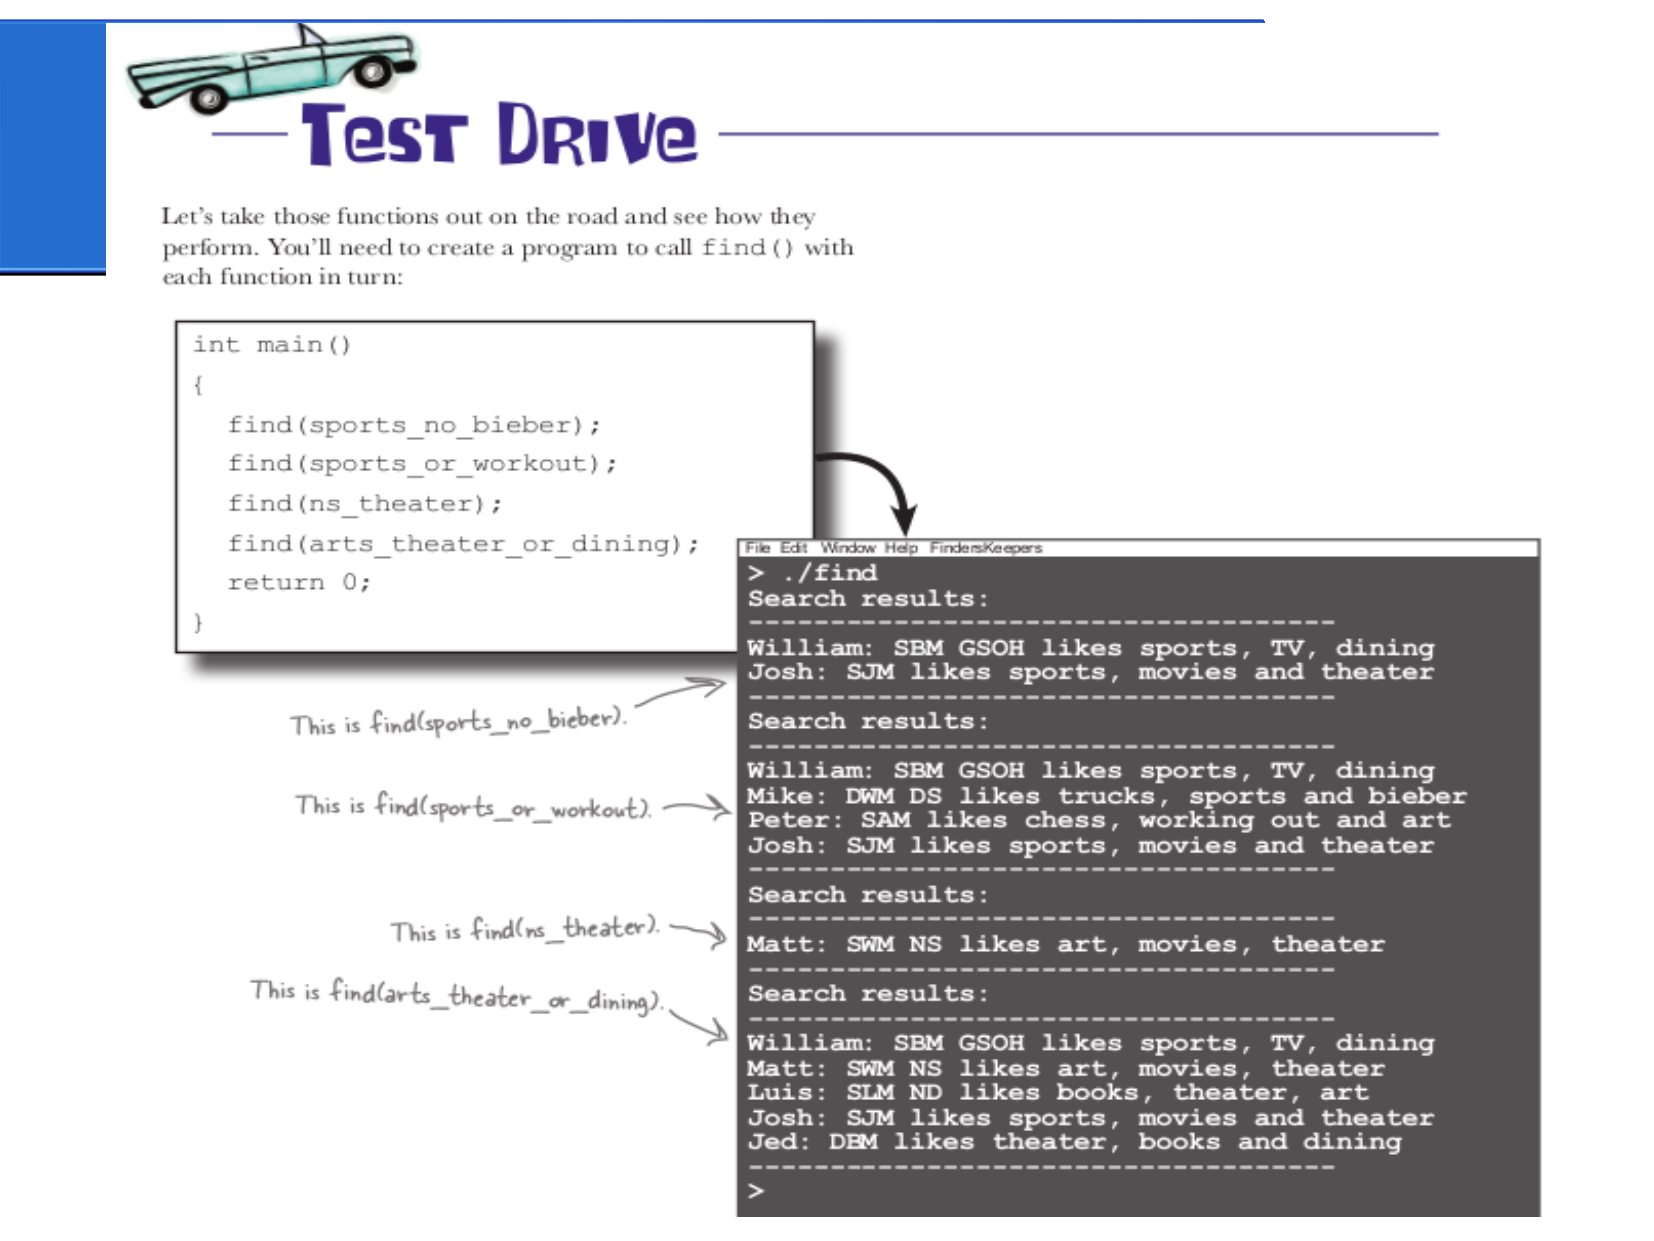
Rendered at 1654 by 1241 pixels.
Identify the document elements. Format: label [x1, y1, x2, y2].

picture [106, 23, 1560, 1217]
